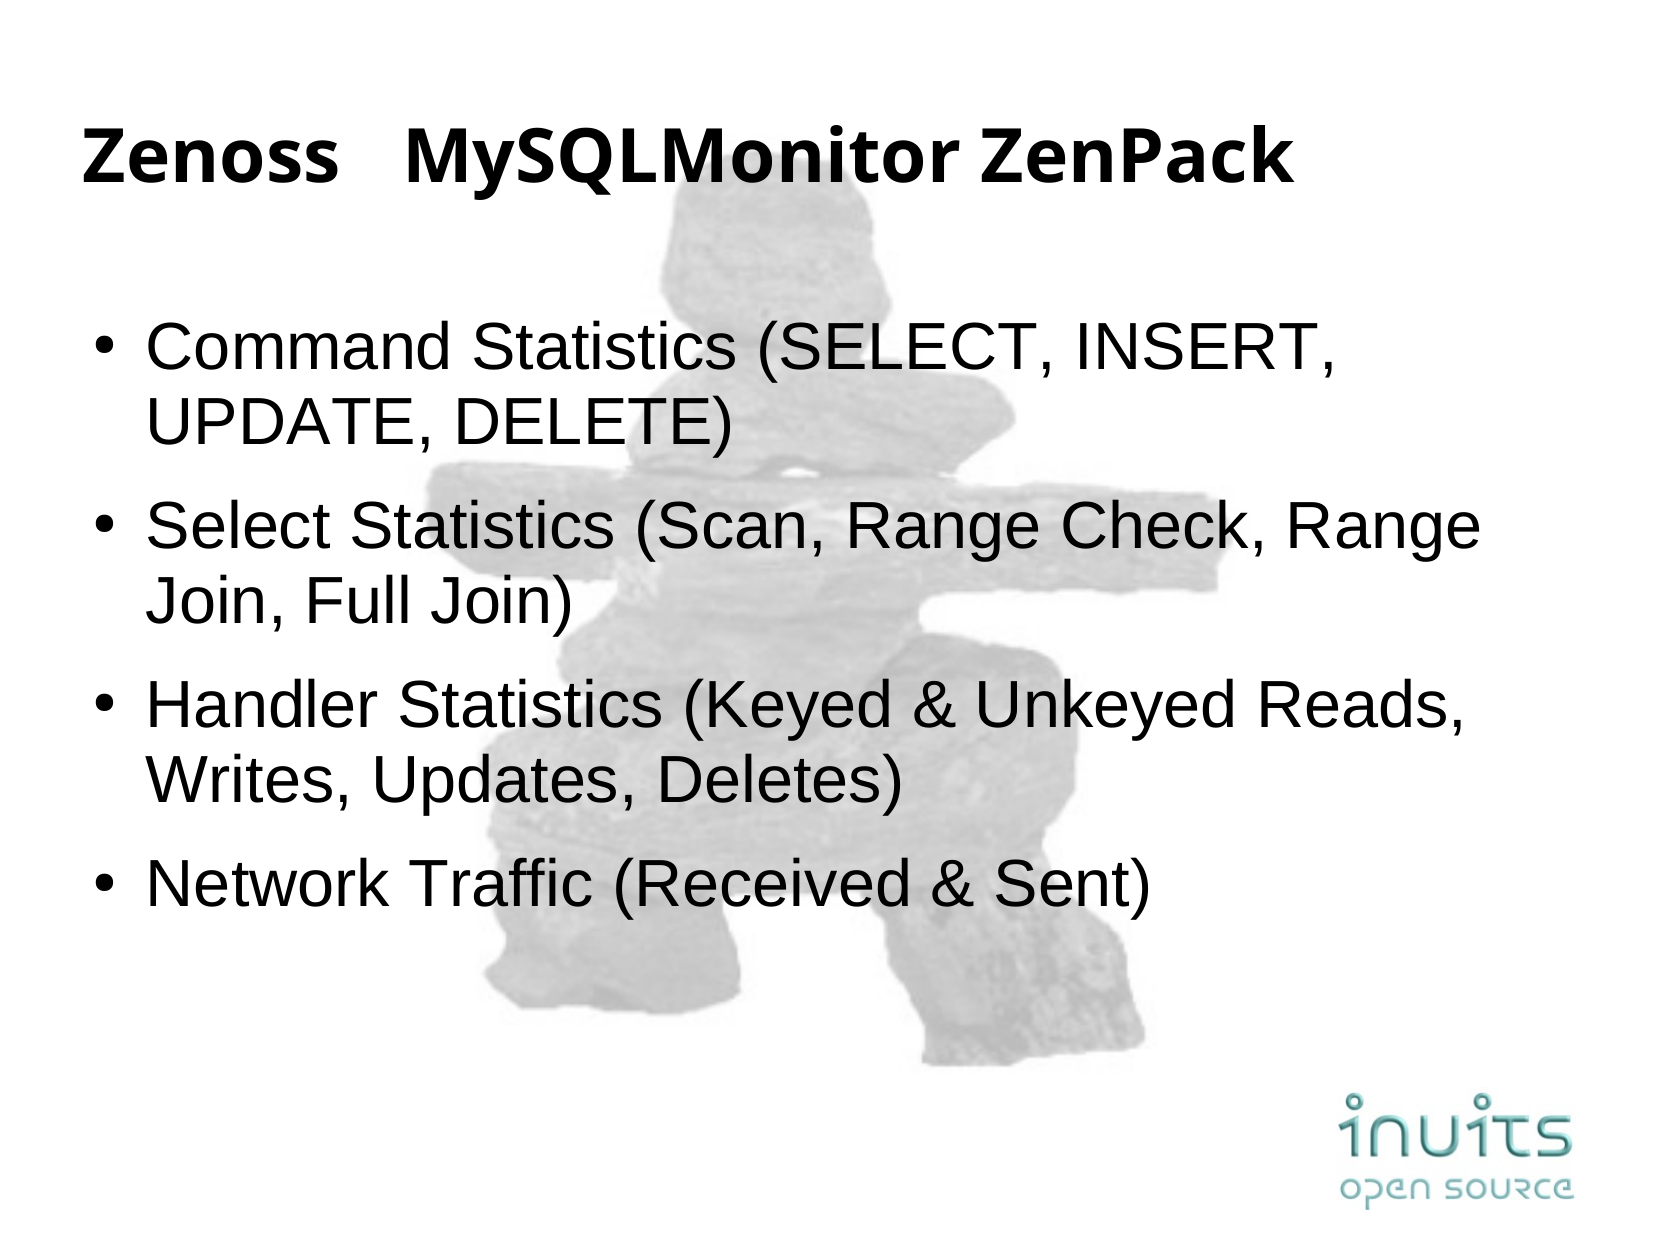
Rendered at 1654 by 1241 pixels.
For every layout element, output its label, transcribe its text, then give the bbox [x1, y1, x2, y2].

picture [1337, 1087, 1576, 1210]
list Command Statistics (SELECT, INSERT, UPDATE, DELETE) Select Statistics (Scan, Range Check, Range Join, Full Join) Handler Statistics (Keyed & Unkeyed Reads, Writes, Updates, Deletes) Network Traffic (Received & Sent) [75, 205, 1564, 1201]
title Zenoss MySQLMonitor ZenPack [82, 49, 1571, 257]
